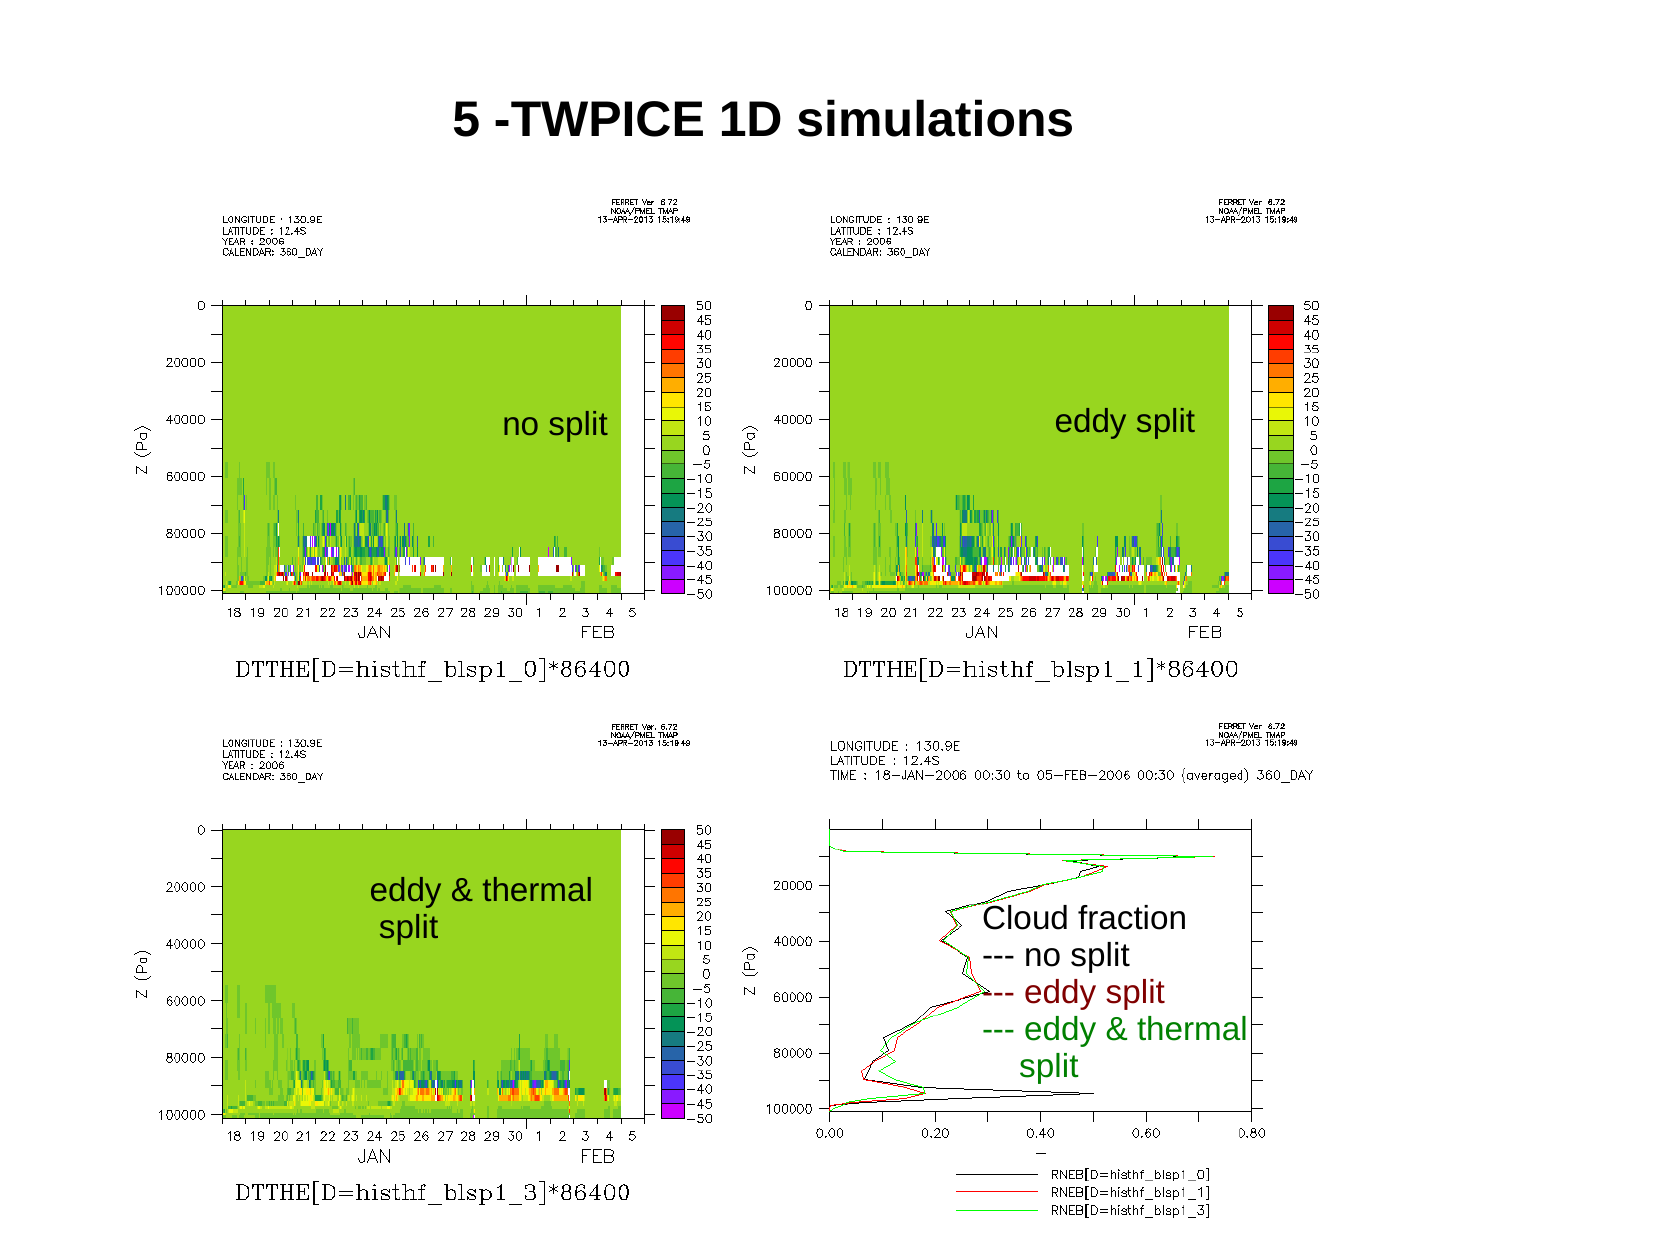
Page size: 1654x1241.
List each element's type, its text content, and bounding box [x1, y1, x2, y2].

text_box eddy split [1039, 394, 1211, 447]
text_box Cloud fraction --- no split --- eddy split --- eddy & thermal split [967, 892, 1264, 1092]
text_box 5 -TWPICE 1D simulations [437, 83, 1090, 155]
picture [120, 187, 1351, 1237]
text_box no split [487, 398, 623, 451]
text_box eddy & thermal split [354, 864, 610, 954]
